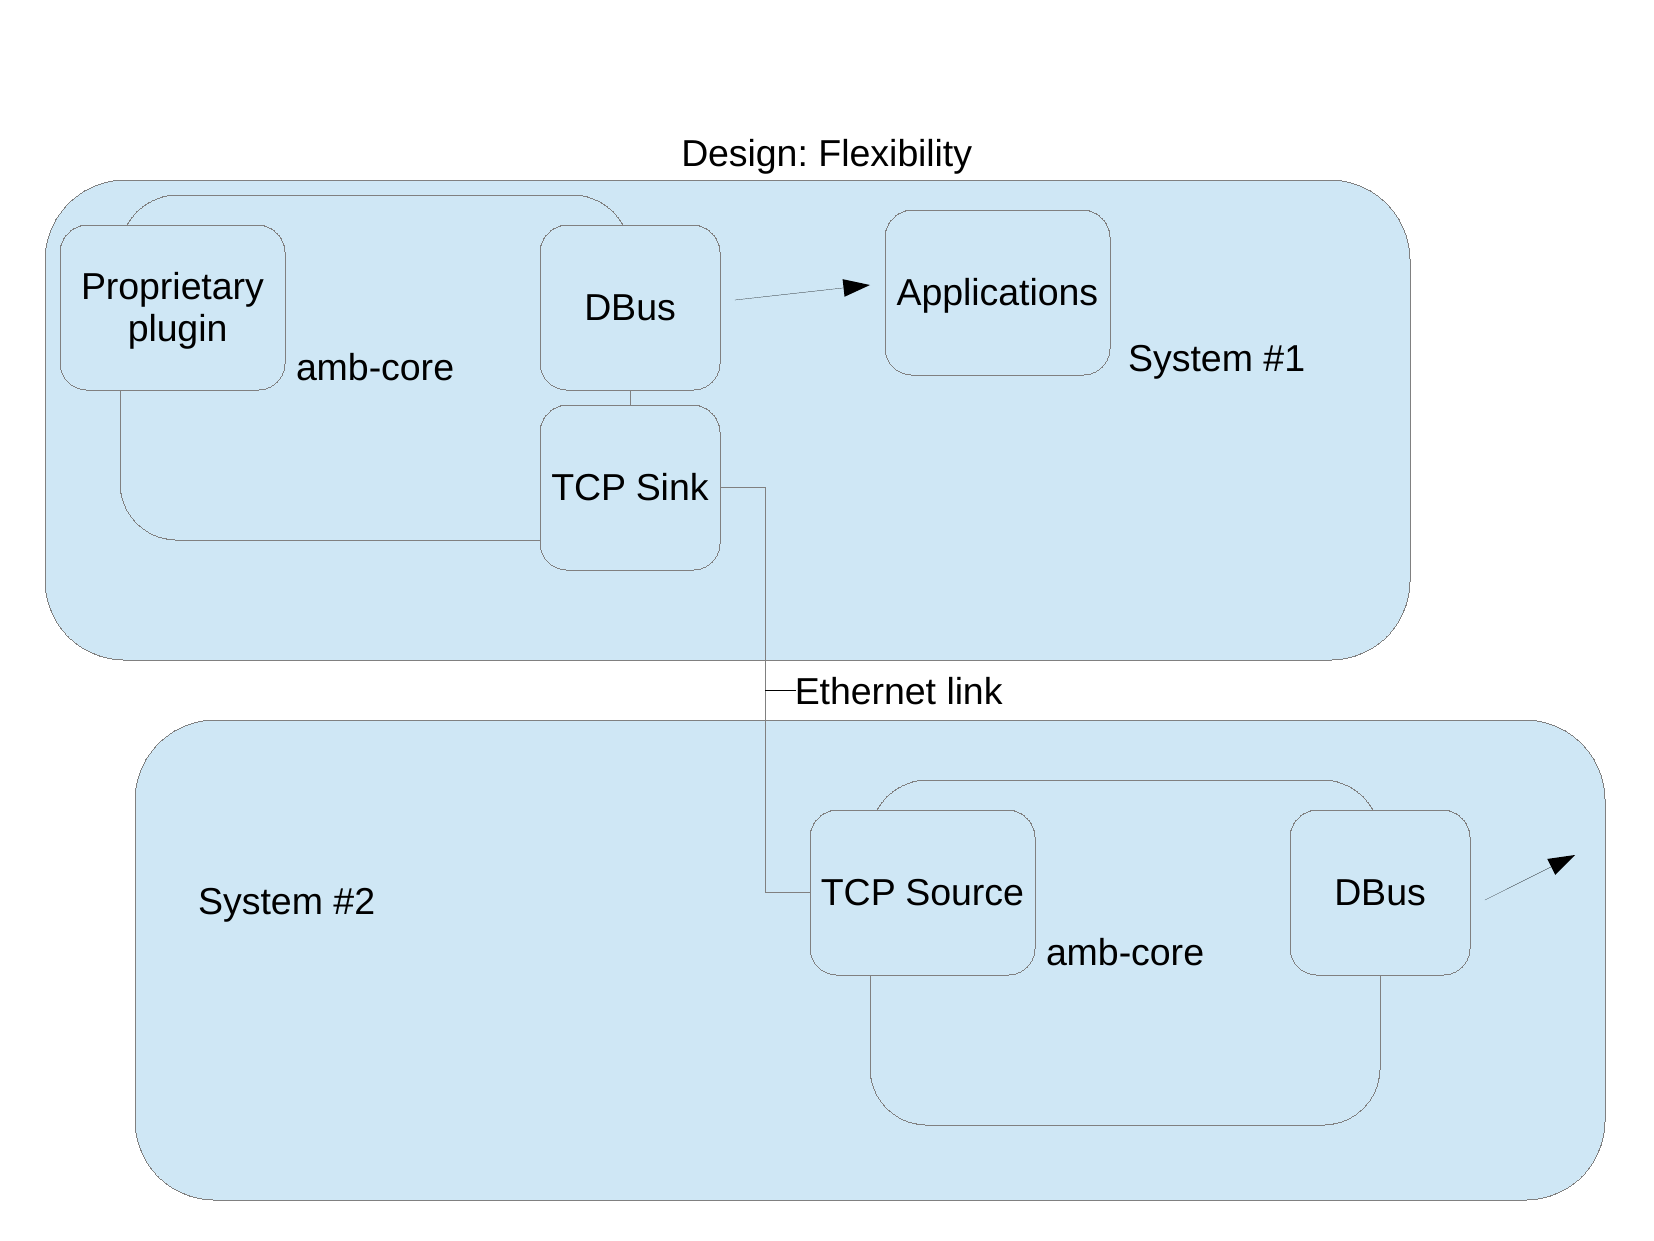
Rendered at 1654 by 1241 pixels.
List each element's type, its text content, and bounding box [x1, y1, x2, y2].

text_box amb-core [870, 780, 1381, 1126]
text_box TCP Sink [540, 405, 721, 571]
text_box Applications [885, 210, 1111, 376]
text_box System #2 [183, 873, 391, 931]
text_box DBus [1290, 810, 1471, 976]
text_box System #1 [1113, 330, 1321, 387]
text_box Proprietary plugin [60, 225, 286, 391]
text_box TCP Source [810, 810, 1036, 976]
text_box [631, 257, 1411, 661]
text_box DBus [540, 225, 721, 391]
text_box Ethernet link [780, 663, 1216, 721]
text_box amb-core [120, 195, 631, 541]
title Design: Flexibility [82, 49, 1571, 257]
text_box [135, 720, 1606, 1201]
text_box [45, 192, 765, 661]
